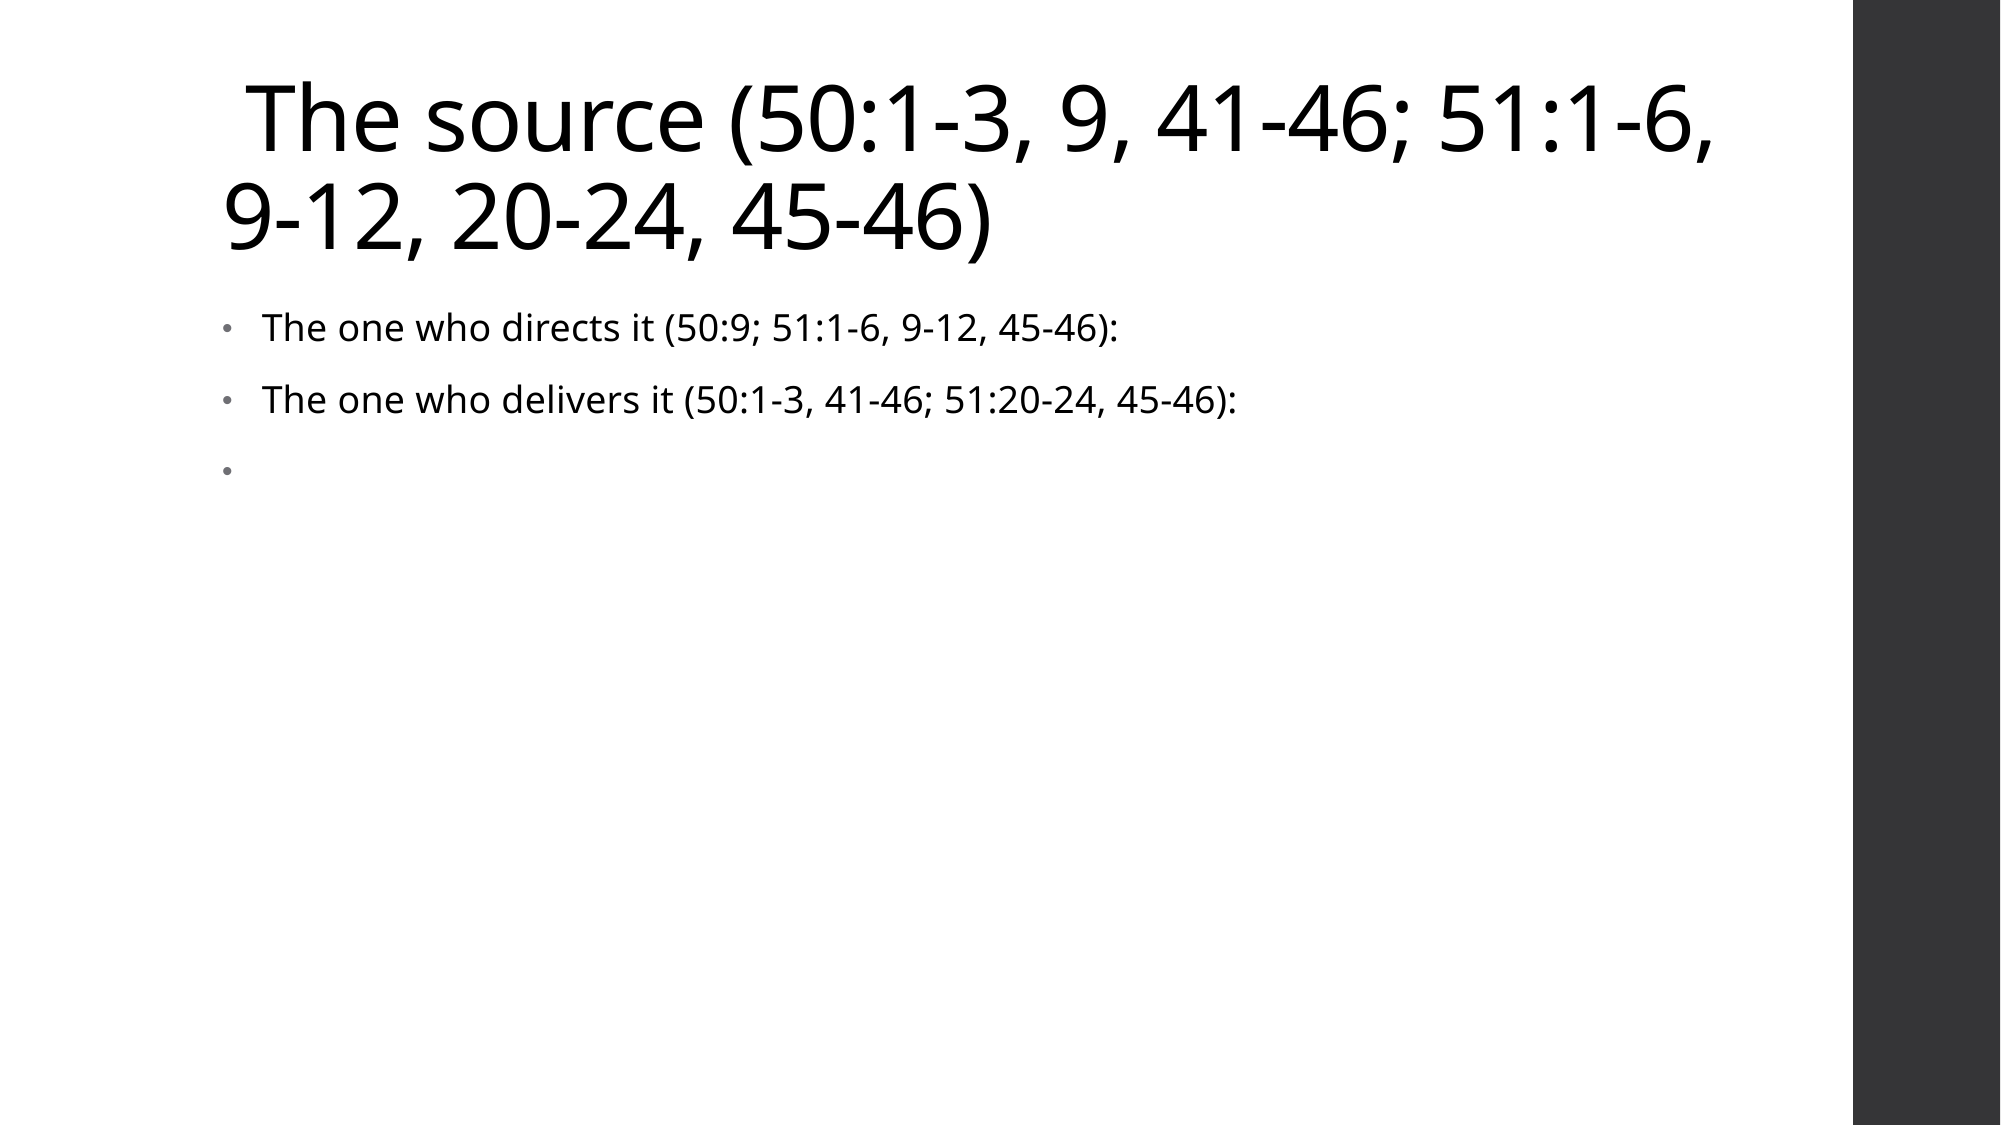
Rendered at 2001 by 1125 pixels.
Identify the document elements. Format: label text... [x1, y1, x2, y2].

list The one who directs it (50:9; 51:1-6, 9-12, 45-46): The one who delivers it (50:1-3, 41-46; 51:20-24, 45-46): [206, 299, 1617, 1014]
title The source (50:1-3, 9, 41-46; 51:1-6, 9-12, 20-24, 45-46) [206, 60, 1797, 278]
